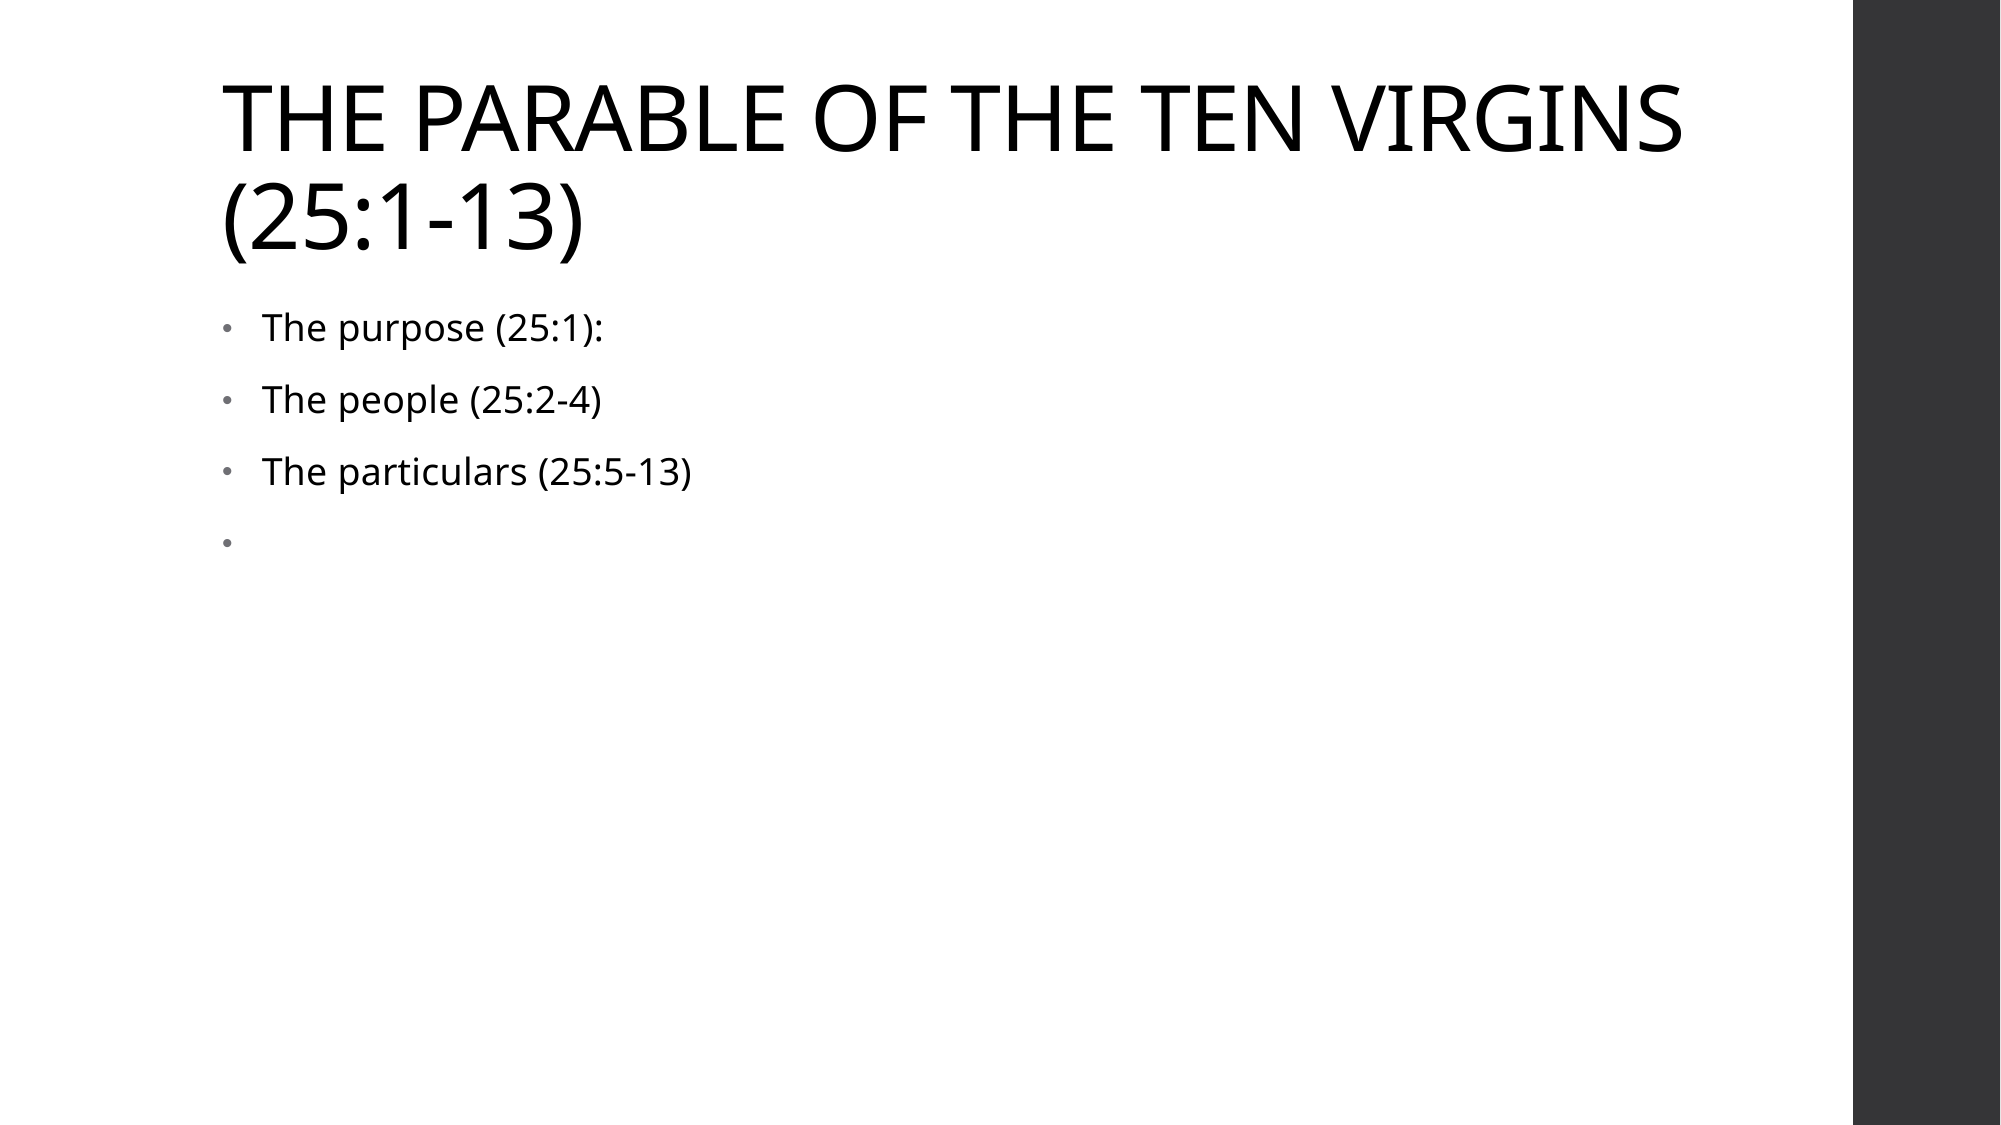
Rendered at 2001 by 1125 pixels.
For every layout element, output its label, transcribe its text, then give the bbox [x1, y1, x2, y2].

title THE PARABLE OF THE TEN VIRGINS (25:1-13) [206, 60, 1797, 278]
list The purpose (25:1): The people (25:2-4) The particulars (25:5-13) [206, 299, 1617, 1014]
